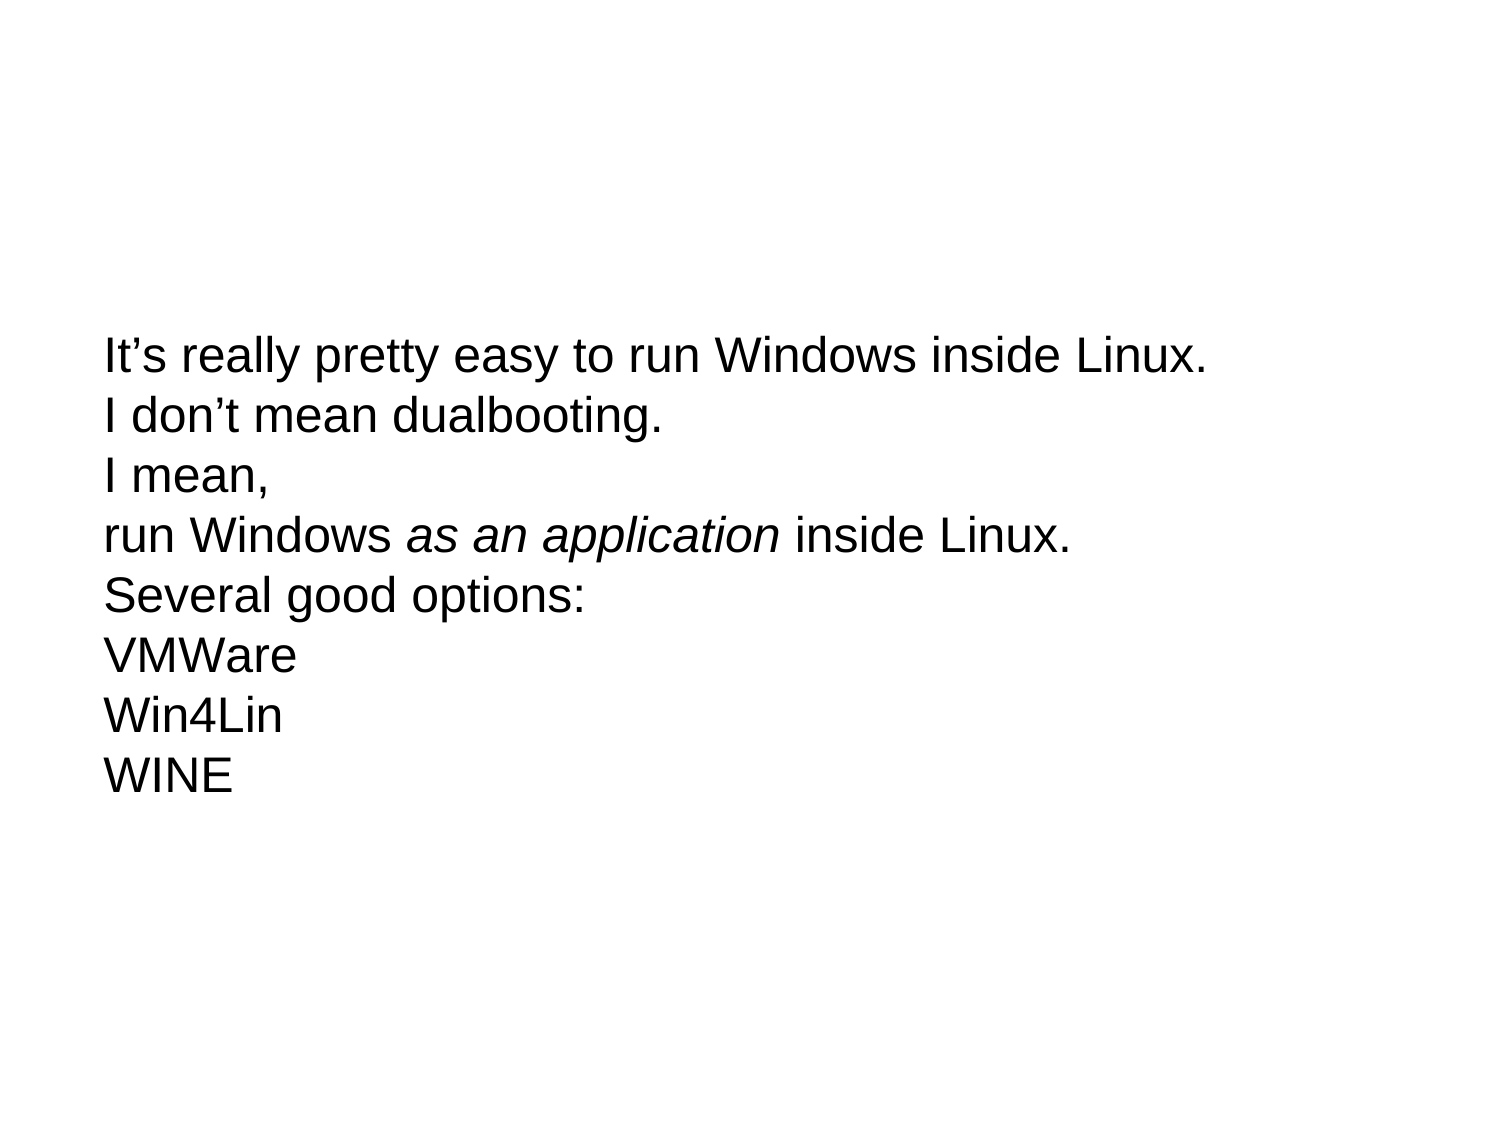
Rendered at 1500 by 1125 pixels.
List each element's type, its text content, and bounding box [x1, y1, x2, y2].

text_box It’s really pretty easy to run Windows inside Linux. I don’t mean dualbooting. I mean, run Windows as an application inside Linux. Several good options: VMWare Win4Lin WINE [88, 314, 1412, 810]
